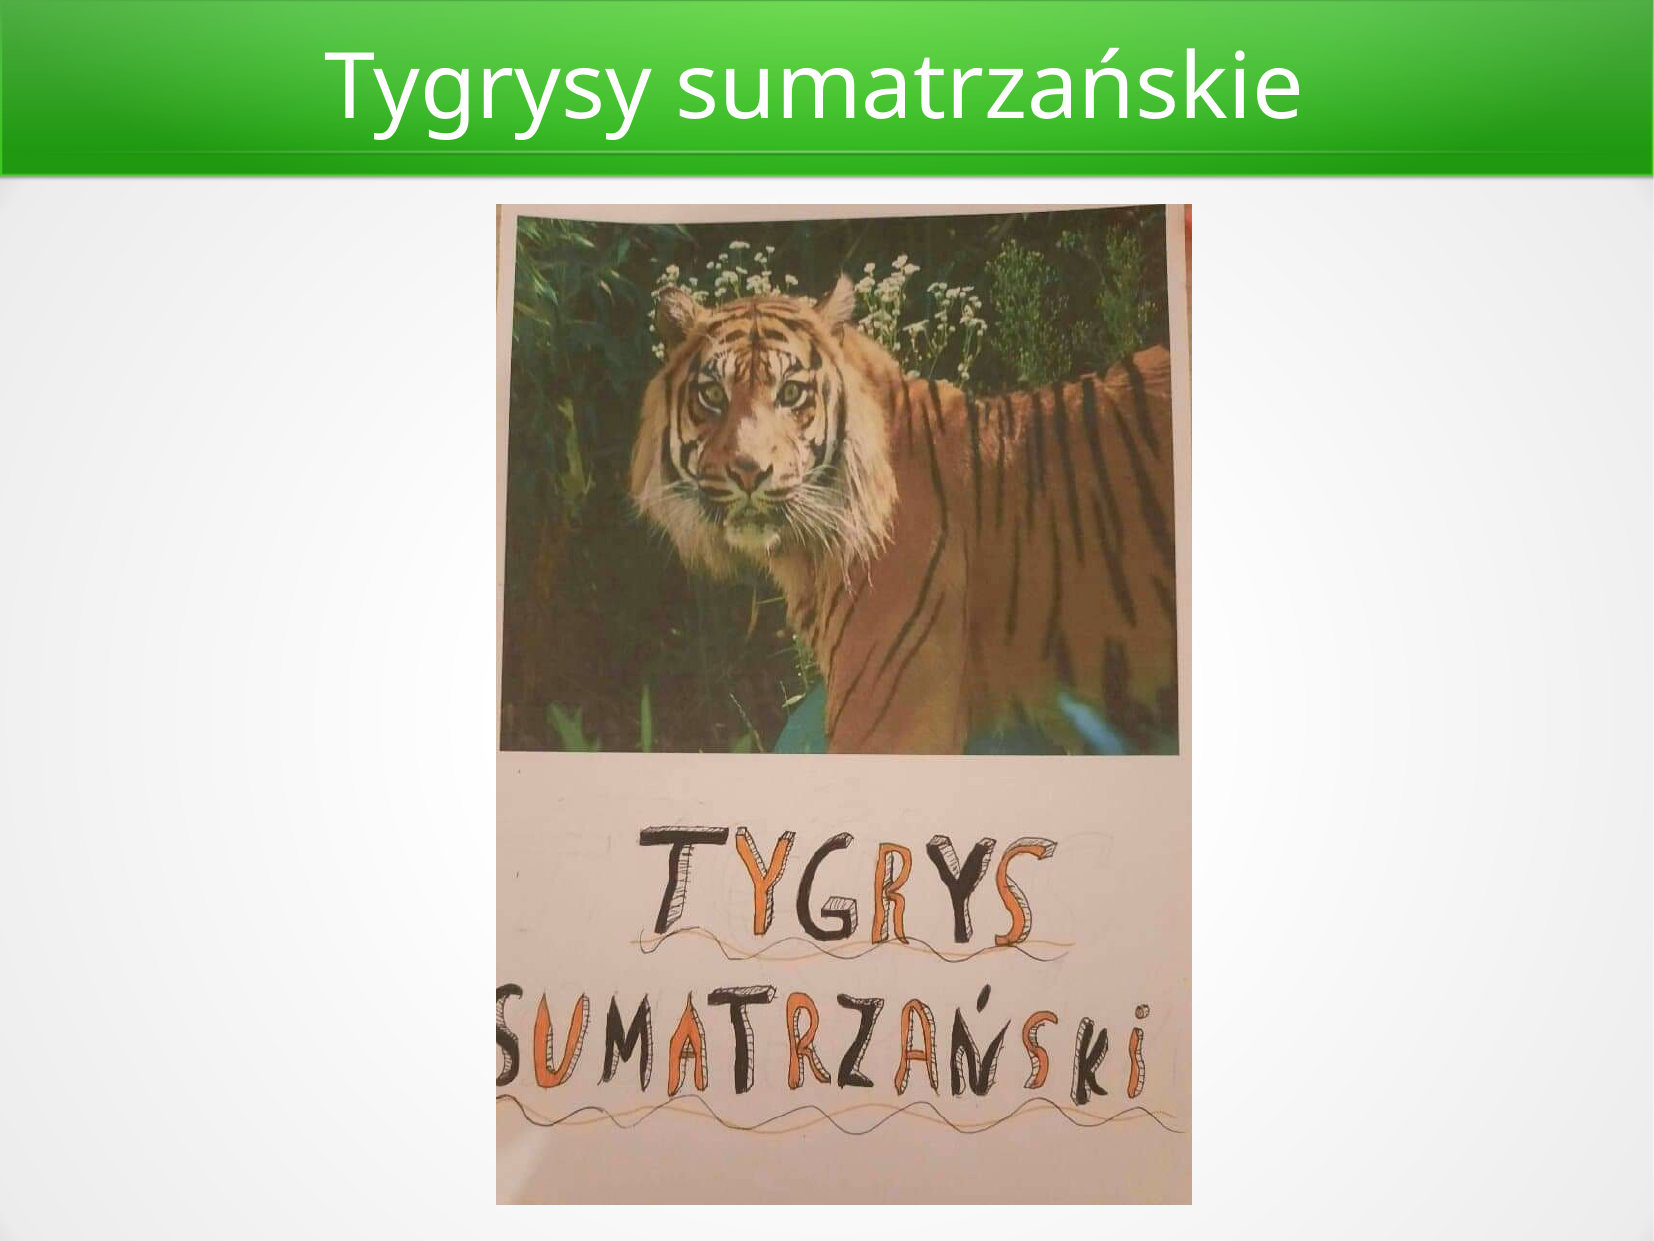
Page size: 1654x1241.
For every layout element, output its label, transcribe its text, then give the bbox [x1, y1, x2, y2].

picture [0, 0, 1654, 1241]
title Tygrysy sumatrzańskie [82, 11, 1571, 154]
